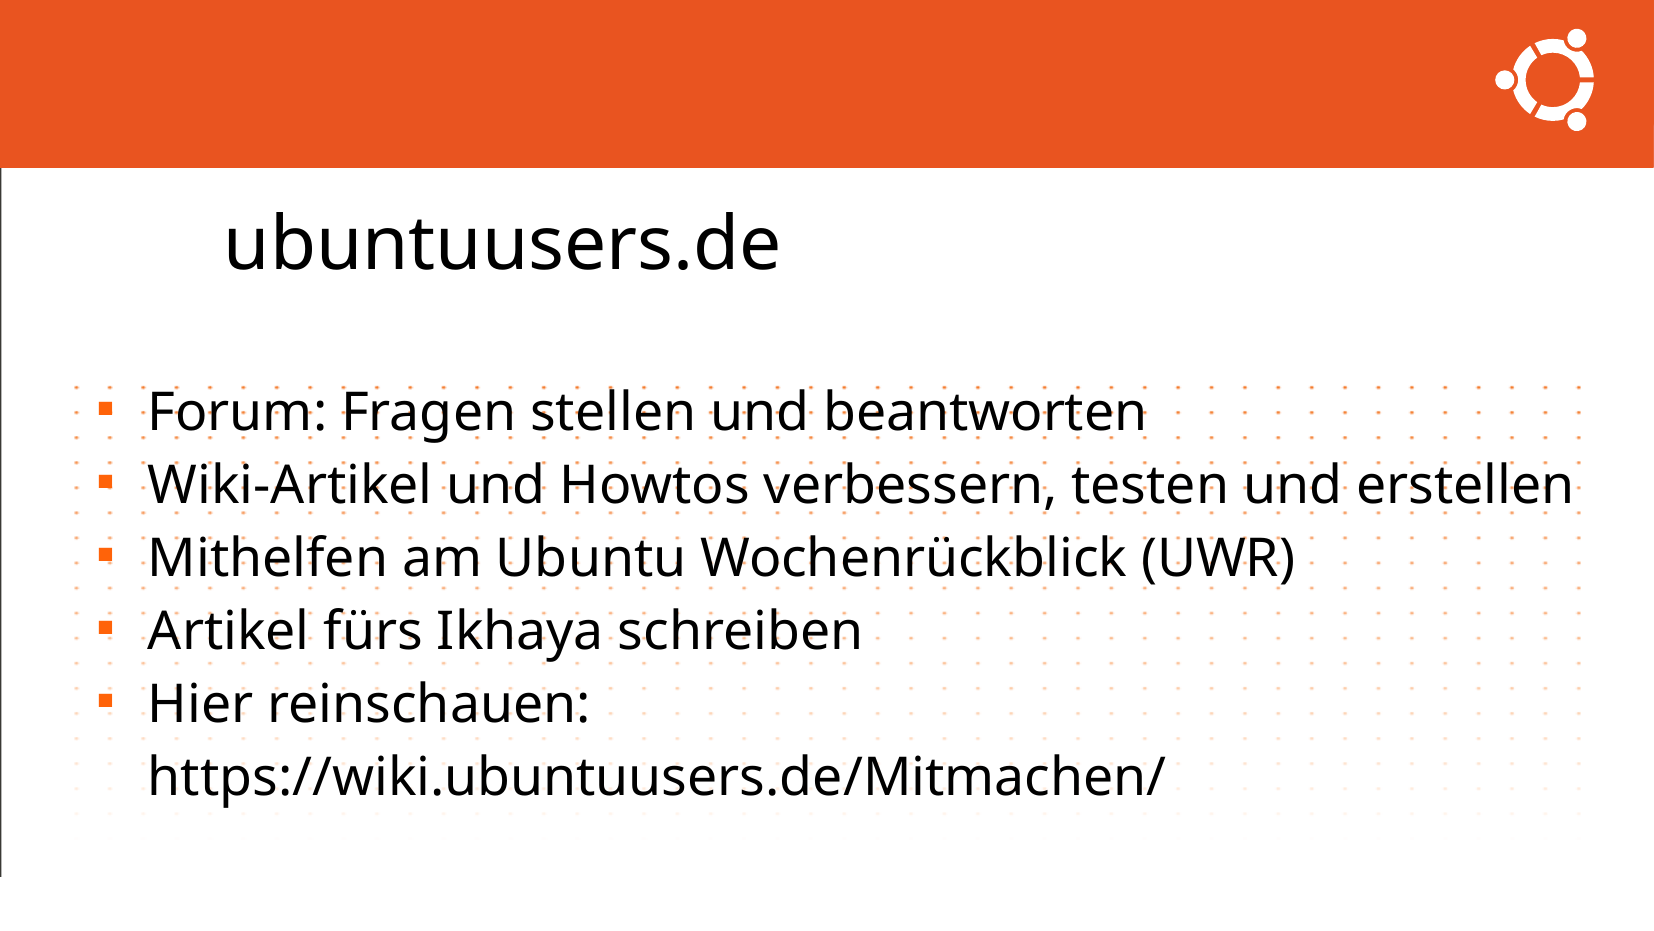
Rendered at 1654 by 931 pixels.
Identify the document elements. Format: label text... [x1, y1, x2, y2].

picture [0, 0, 1654, 877]
list Forum: Fragen stellen und beantworten Wiki-Artikel und Howtos verbessern, testen und erstellen Mithelfen am Ubuntu Wochenrückblick (UWR) Artikel fürs Ikhaya schreiben Hier reinschauen: https://wiki.ubuntuusers.de/Mitmachen/ [82, 299, 1577, 832]
text_box ubuntuusers.de [209, 181, 1479, 299]
